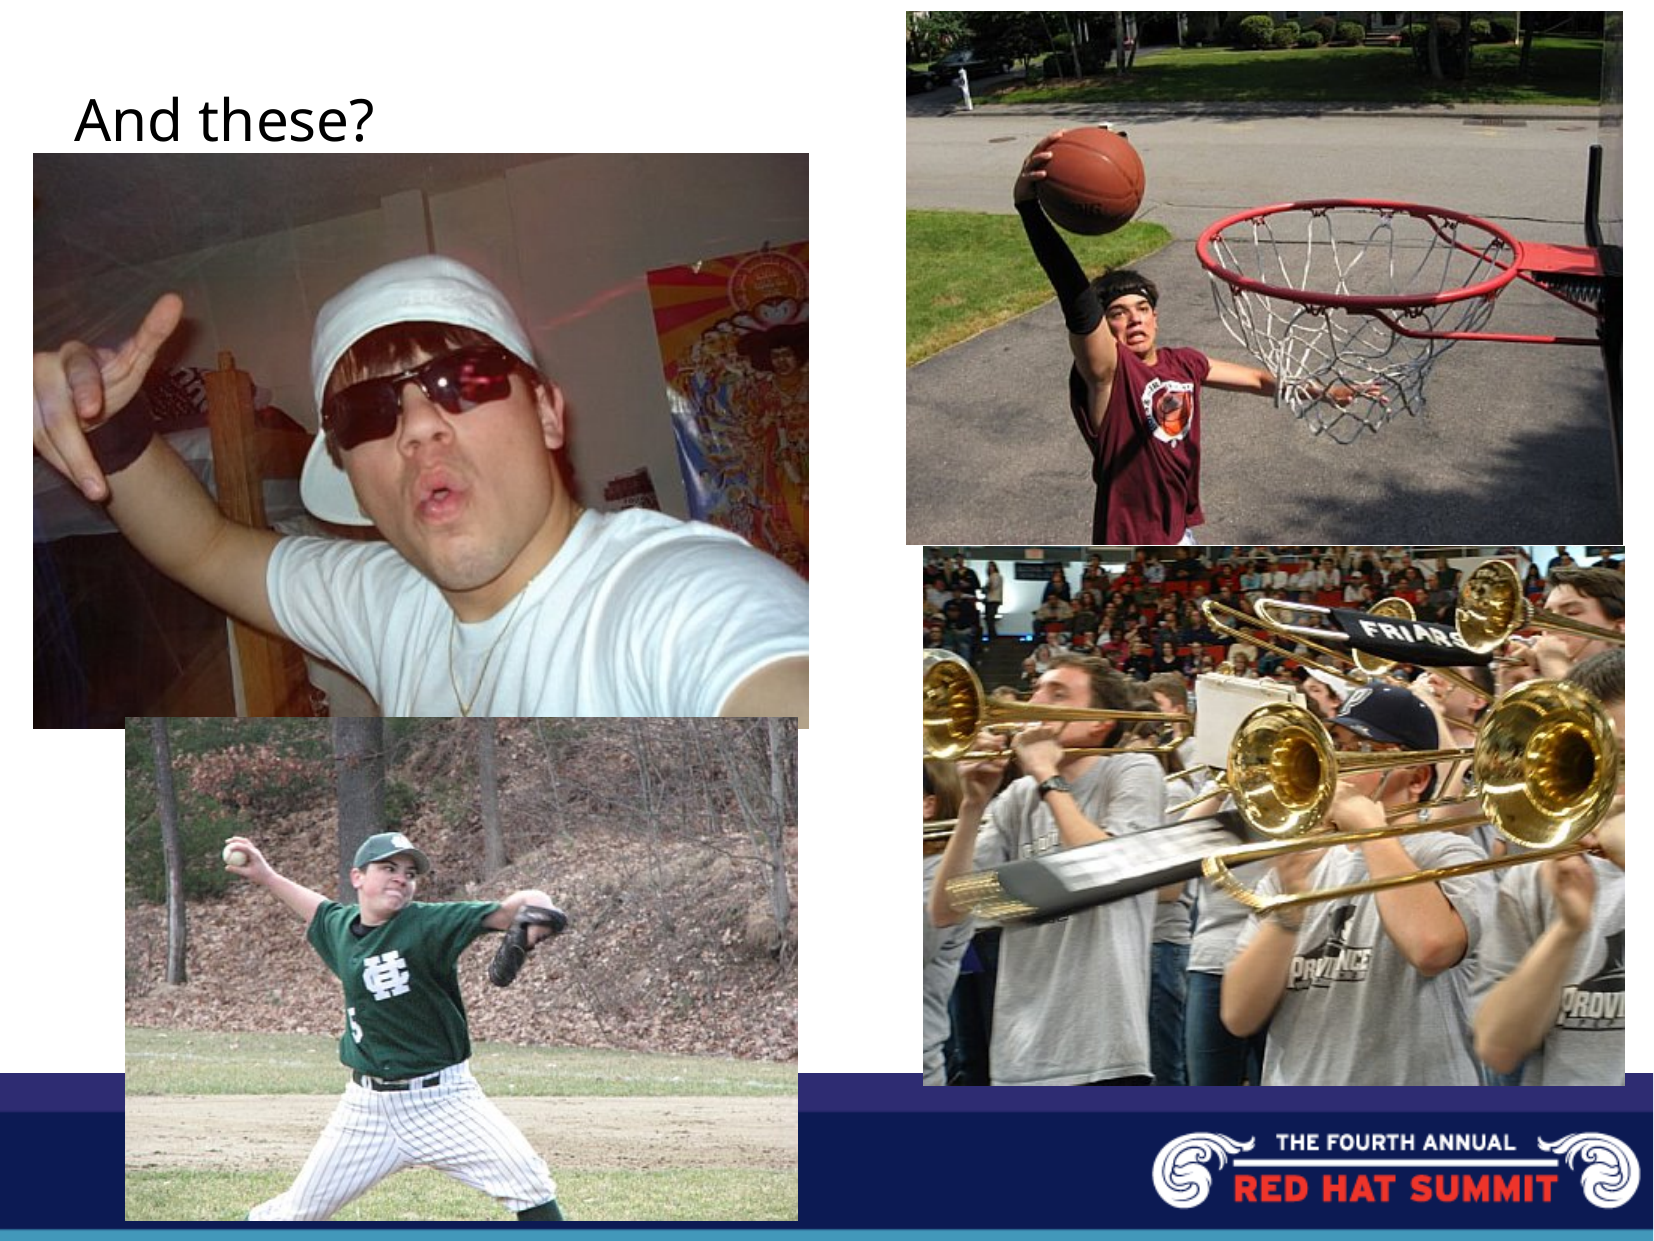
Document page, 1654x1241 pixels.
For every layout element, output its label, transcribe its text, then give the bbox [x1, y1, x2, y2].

picture [0, 153, 1654, 1241]
title And these? [74, 40, 906, 198]
picture [906, 11, 1623, 545]
